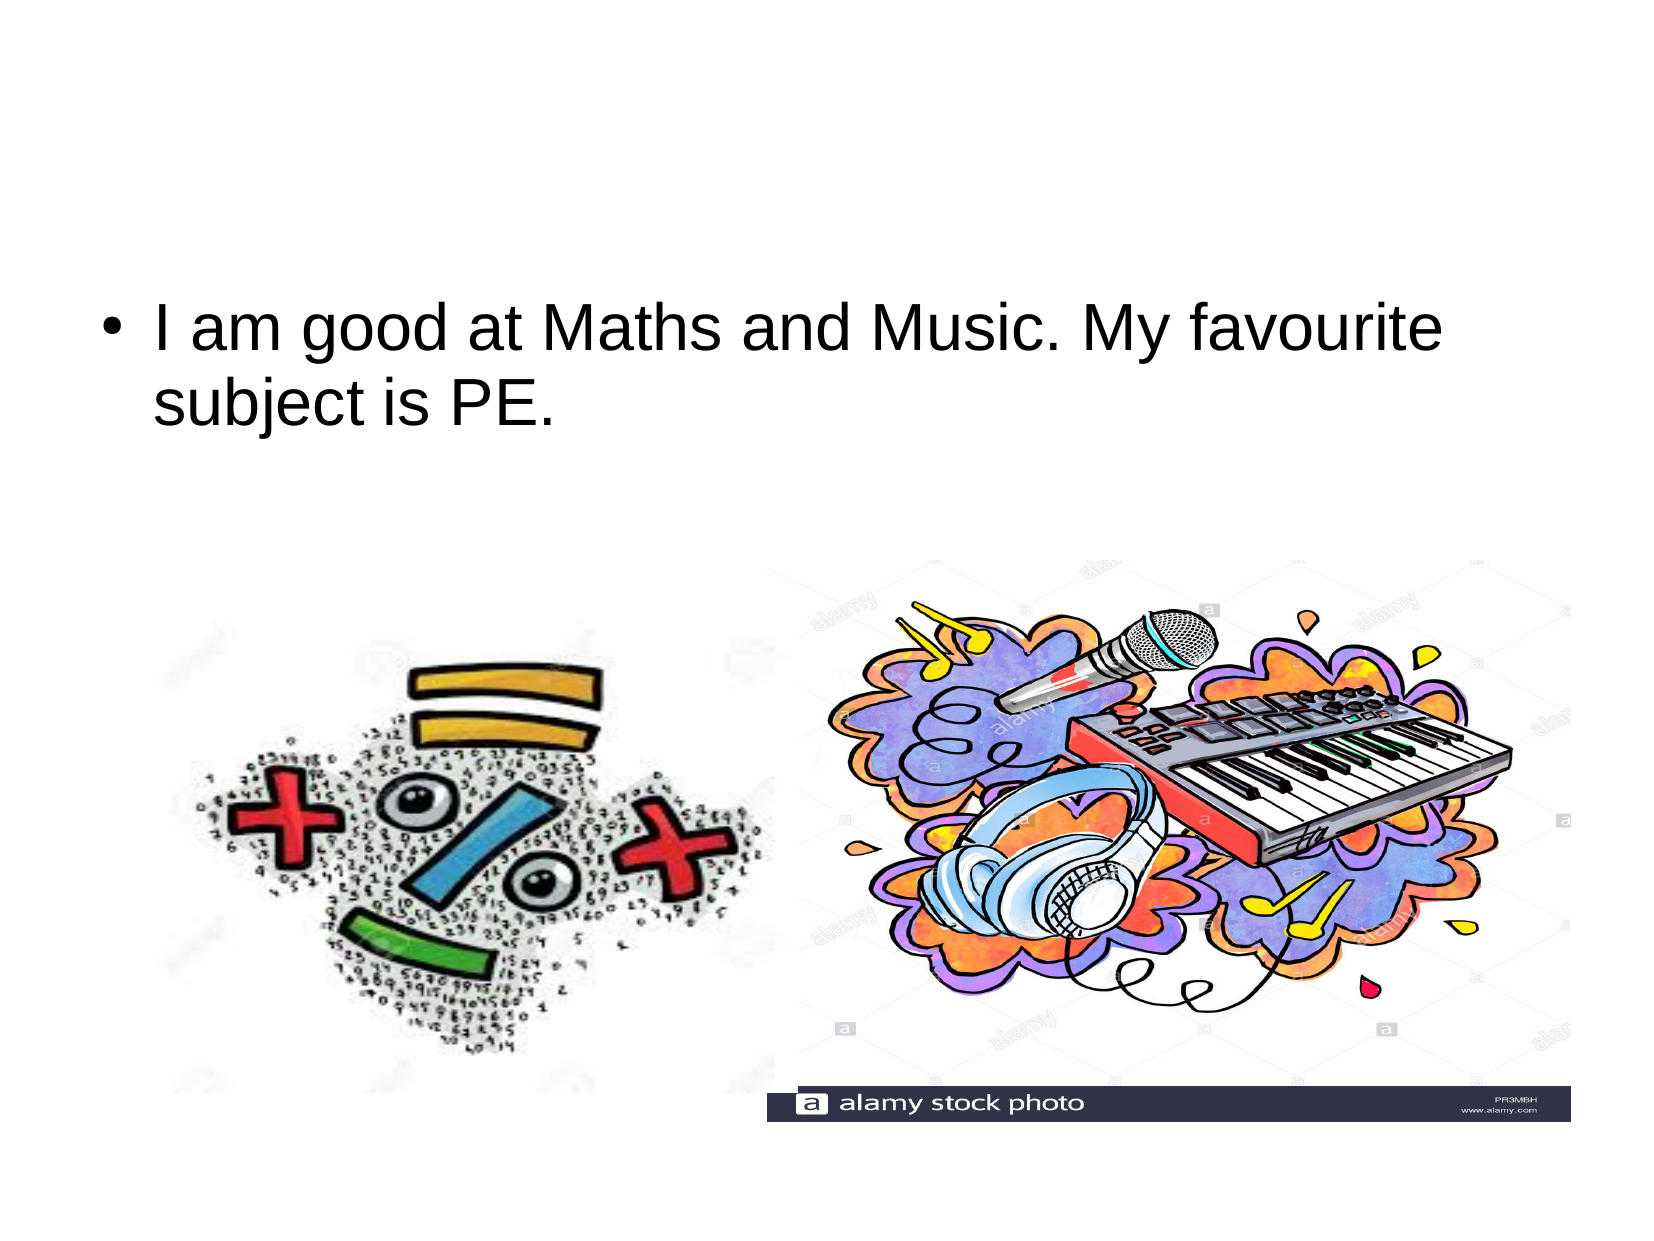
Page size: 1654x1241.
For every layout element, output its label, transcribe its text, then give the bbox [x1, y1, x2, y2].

list I am good at Maths and Music. My favourite subject is PE. [82, 290, 1571, 1010]
picture [147, 560, 1571, 1123]
